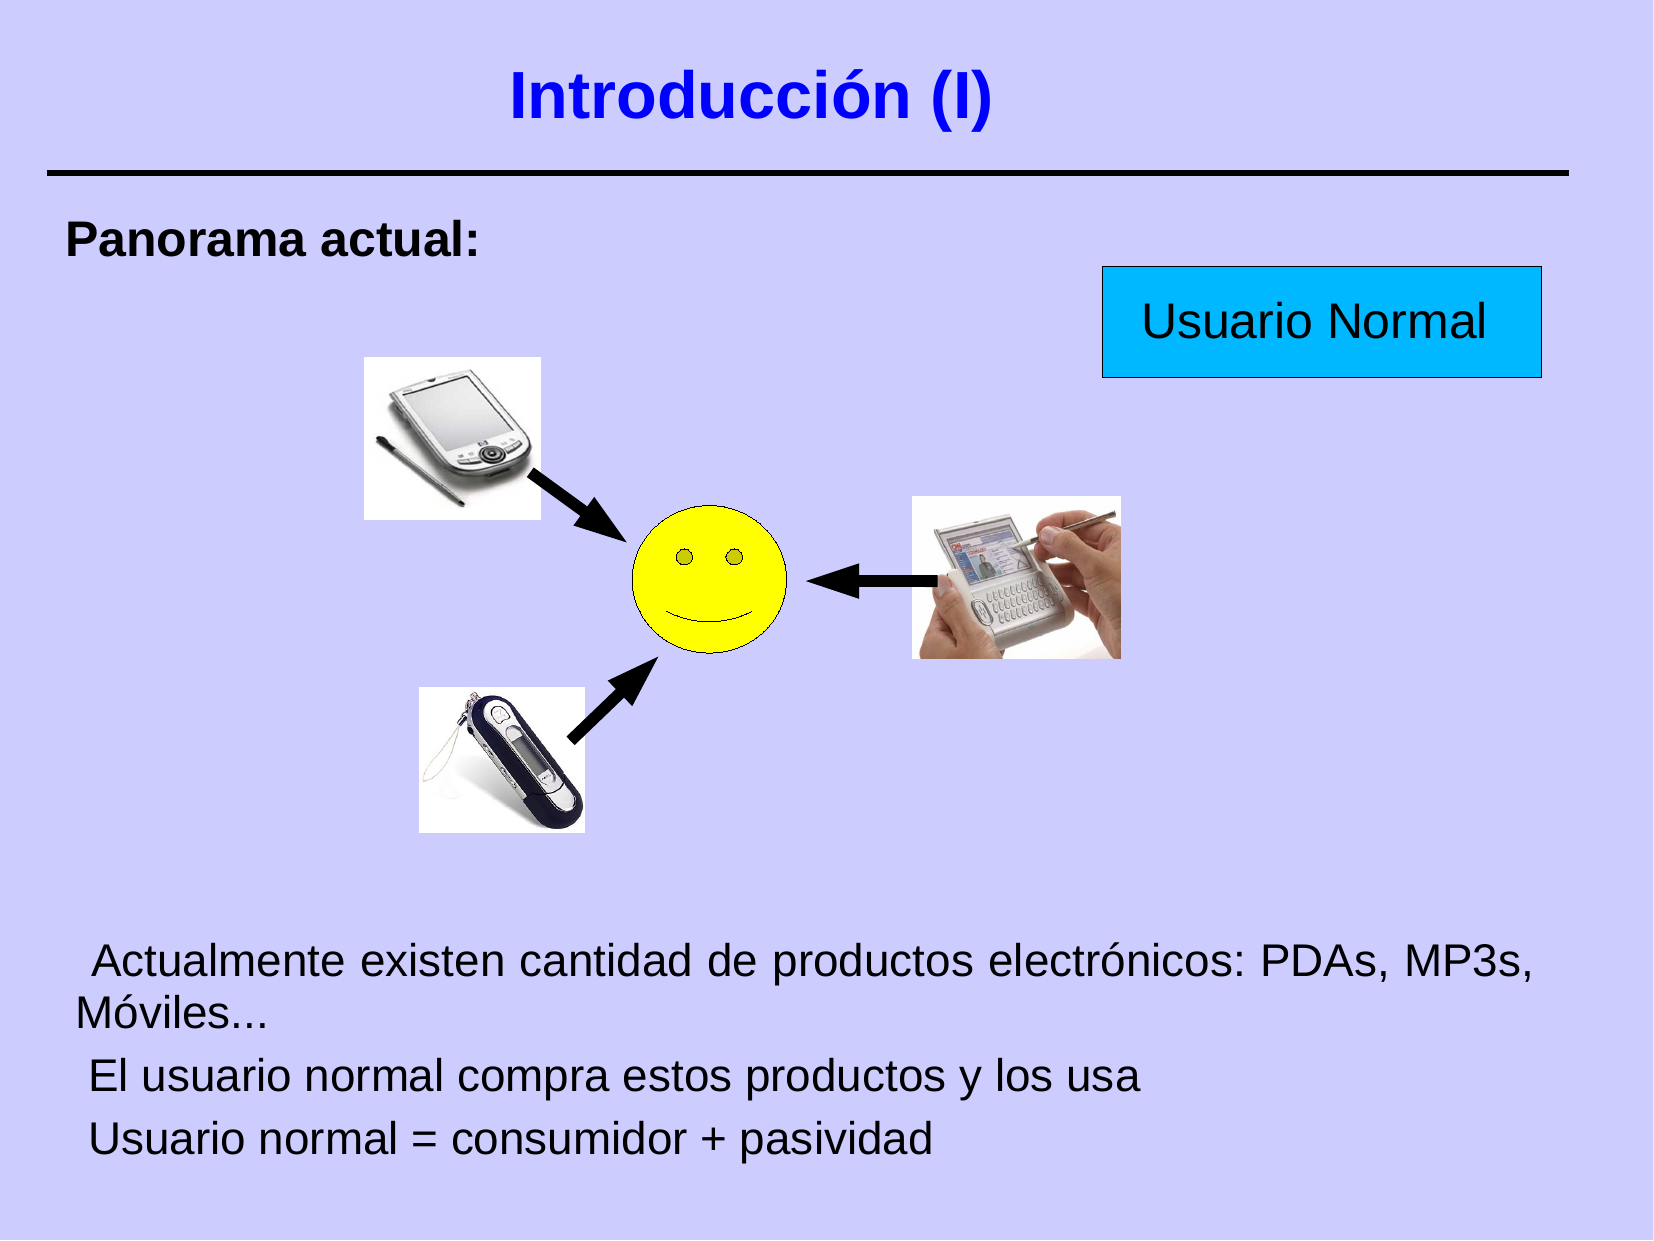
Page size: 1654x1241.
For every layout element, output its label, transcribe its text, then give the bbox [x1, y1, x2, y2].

title Introducción (I) [114, 0, 1390, 170]
picture [419, 687, 585, 833]
text_box Actualmente existen cantidad de productos electrónicos: PDAs, MP3s, Móviles... El usuario normal compra estos productos y los usa Usuario normal = consumidor + pasividad [75, 930, 1610, 1190]
picture [364, 357, 541, 520]
text_box Usuario Normal [1127, 293, 1512, 367]
picture [912, 496, 1121, 659]
text_box Panorama actual: [52, 210, 536, 313]
text_box [1102, 266, 1542, 378]
text_box [632, 505, 787, 654]
